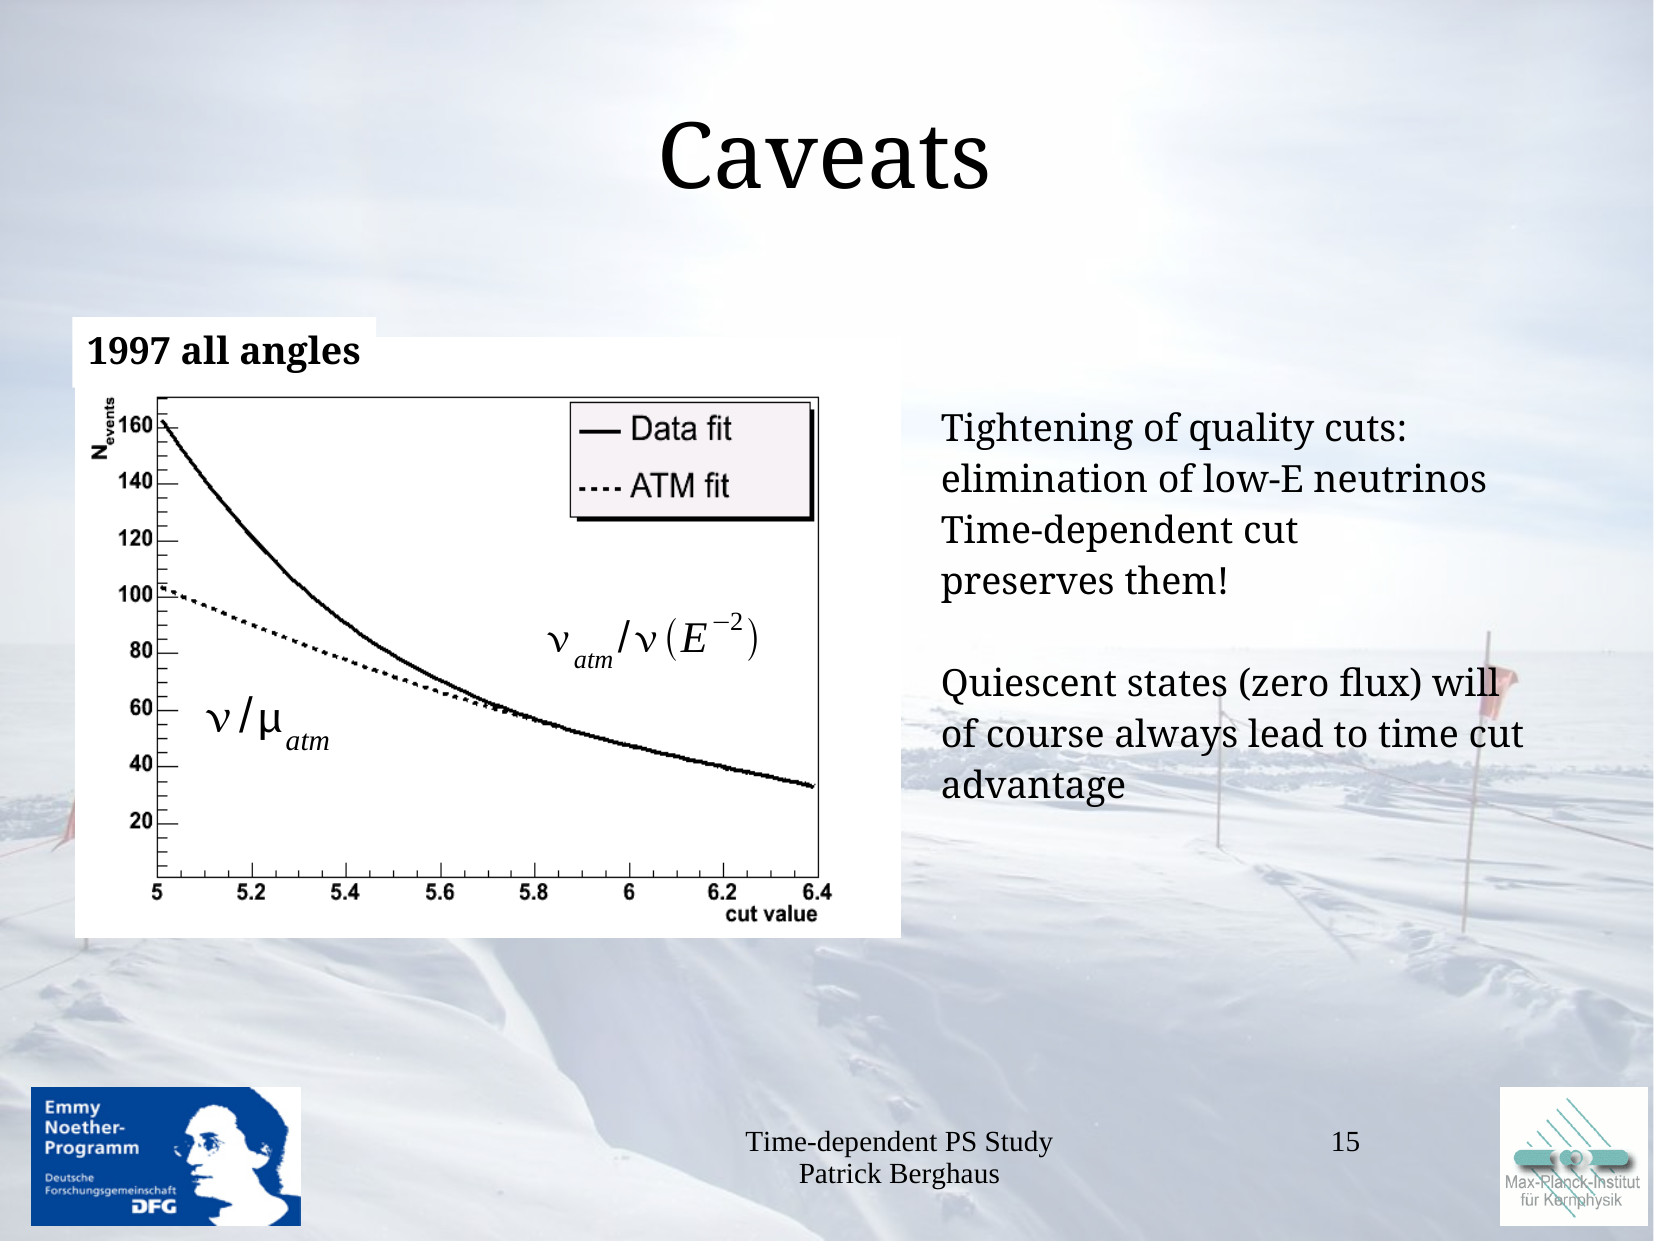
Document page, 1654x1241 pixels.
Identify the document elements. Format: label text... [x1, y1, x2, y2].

picture [1500, 1087, 1648, 1226]
chart [535, 600, 772, 676]
picture [31, 1087, 301, 1226]
text_box Tightening of quality cuts: elimination of low-E neutrinos Time-dependent cut preserves them! Quiescent states (zero flux) will of course always lead to time cut advantage [926, 393, 1500, 845]
chart [192, 677, 343, 760]
picture [75, 337, 901, 938]
text_box 1997 all angles [72, 317, 351, 388]
title Caveats [75, 49, 1576, 257]
